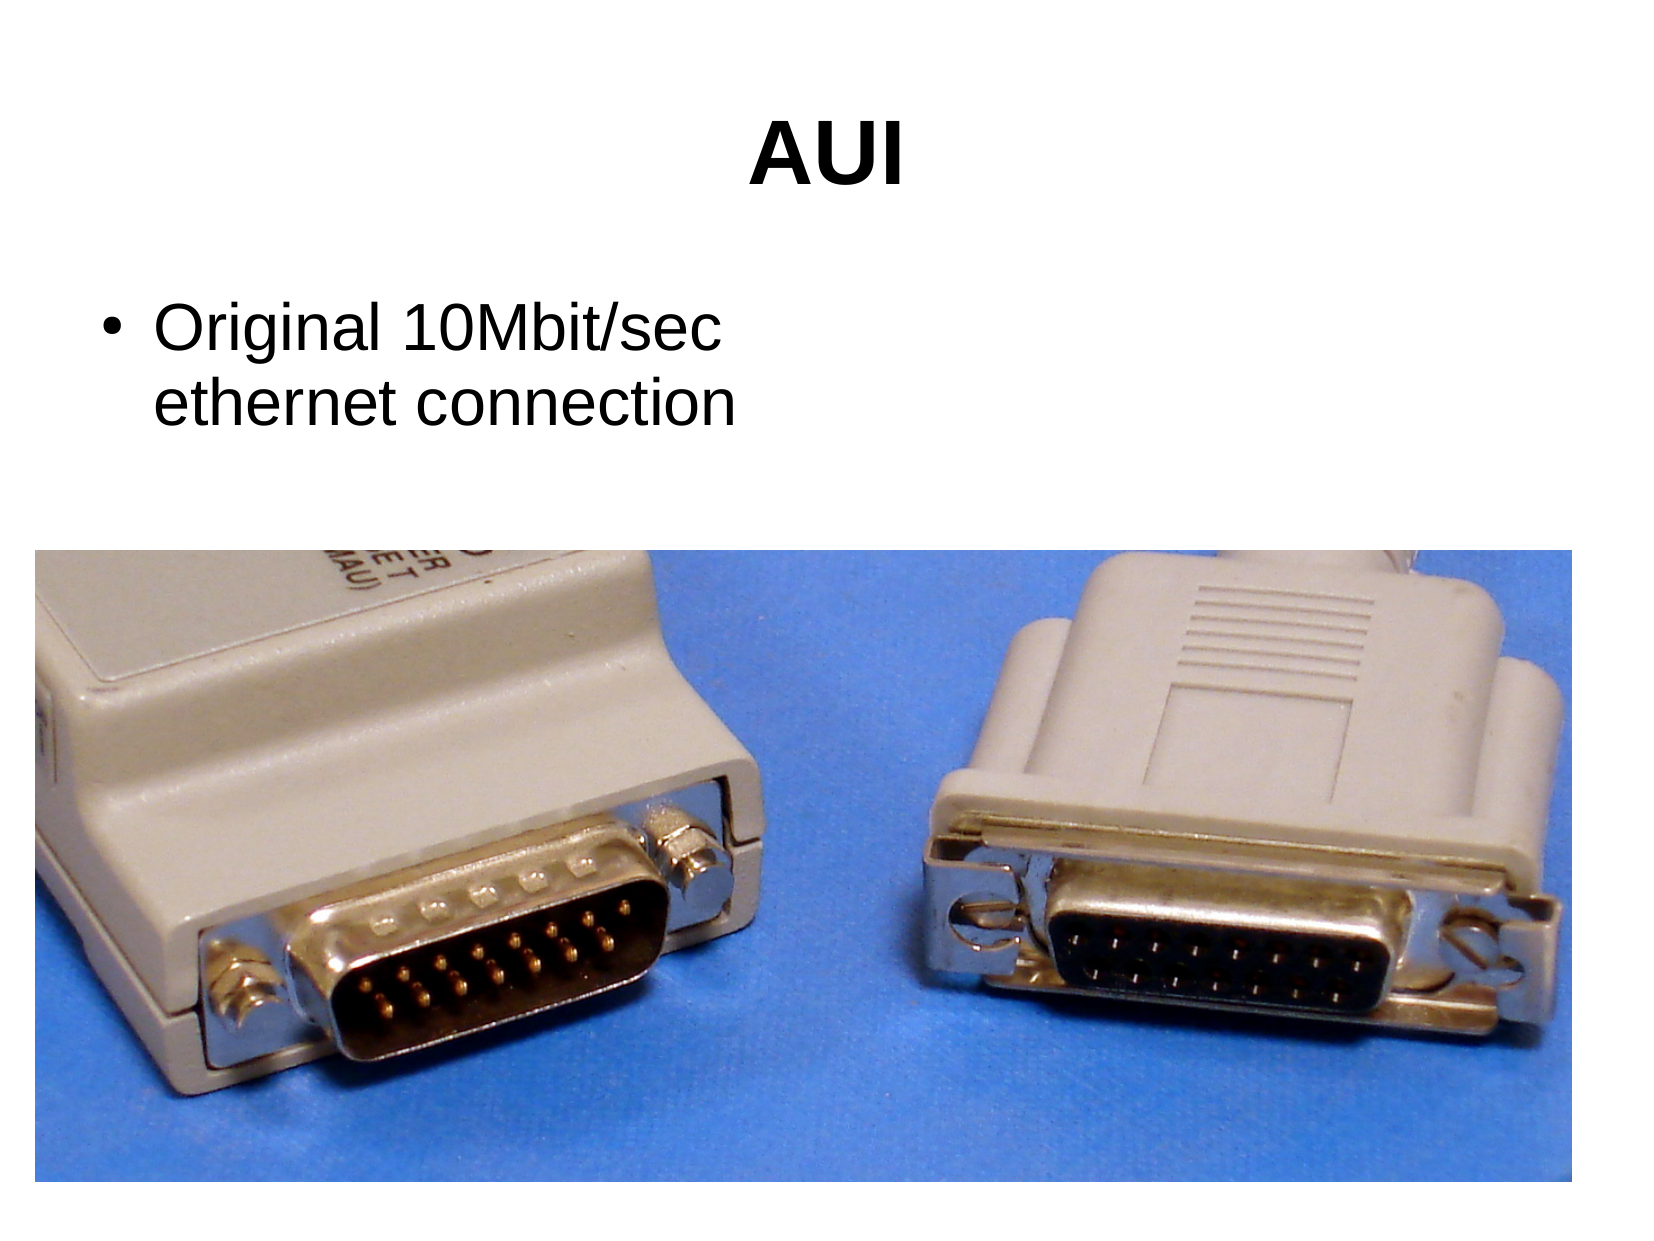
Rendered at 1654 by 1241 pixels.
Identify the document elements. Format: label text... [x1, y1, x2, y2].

list Original 10Mbit/sec ethernet connection [82, 290, 809, 550]
picture [35, 550, 1572, 1182]
title AUI [82, 56, 1571, 250]
